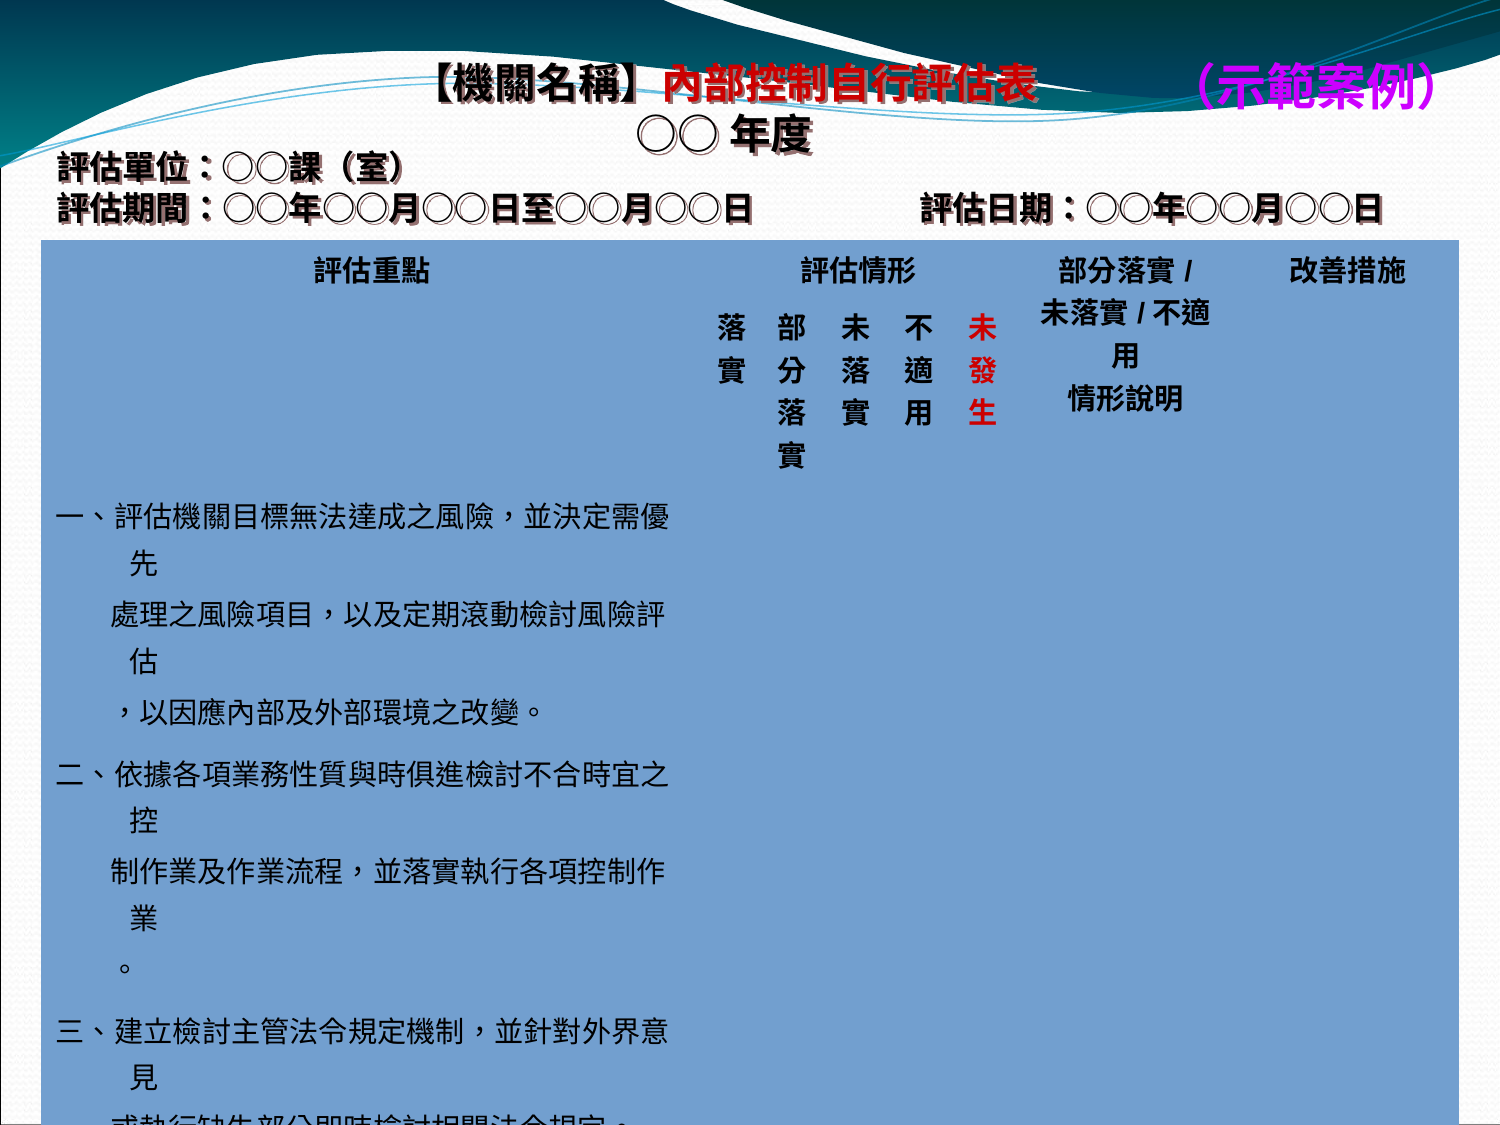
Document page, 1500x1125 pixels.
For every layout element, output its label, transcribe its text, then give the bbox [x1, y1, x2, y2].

table_cell [703, 739, 761, 996]
table_cell [824, 739, 888, 996]
table_cell 一、評估機關目標無法達成之風險，並決定需優先 處理之風險項目，以及定期滾動檢討風險評估 ，以因應內部及外部環境之改變。 [41, 482, 703, 739]
table_cell [761, 739, 824, 996]
table_cell 落 實 [703, 297, 761, 482]
table_cell 三、建立檢討主管法令規定機制，並針對外界意見 或執行缺失部分即時檢討相關法令規定。 [41, 996, 703, 1125]
table_header 部分落實/ 未落實/不適用 情形說明 [1015, 240, 1237, 482]
table_cell [888, 739, 951, 996]
table_cell [1015, 996, 1237, 1125]
table_header 改善措施 [1237, 240, 1459, 482]
table_cell [951, 482, 1015, 739]
table_cell [824, 482, 888, 739]
table_cell [1237, 482, 1459, 739]
table_header 評估重點 [41, 240, 703, 482]
table_cell [761, 482, 824, 739]
table_cell [761, 996, 824, 1125]
table_cell 部分 落實 [761, 297, 824, 482]
table_cell 不適用 [888, 297, 951, 482]
table_header 評估情形 [703, 240, 1015, 297]
text_box （示範案例） [1151, 54, 1500, 114]
table_cell [888, 996, 951, 1125]
table_cell [824, 996, 888, 1125]
table_cell [1237, 996, 1459, 1125]
table_cell [951, 739, 1015, 996]
table_cell 未落實 [824, 297, 888, 482]
table_cell [1015, 739, 1237, 996]
table_cell [951, 996, 1015, 1125]
table_cell [1237, 739, 1459, 996]
table_cell 未發生 [951, 297, 1015, 482]
text_box 【機關名稱】內部控制自行評估表 ○○年度 評估單位：○○課（室） 評估期間：○○年○○月○○日至○○月○○日 評估日期：○○年○○月○○日 [41, 64, 1459, 232]
table_cell [703, 482, 761, 739]
table_cell [1015, 482, 1237, 739]
table_cell 二、依據各項業務性質與時俱進檢討不合時宜之控 制作業及作業流程，並落實執行各項控制作業 。 [41, 739, 703, 996]
table_cell [703, 996, 761, 1125]
table_cell [888, 482, 951, 739]
